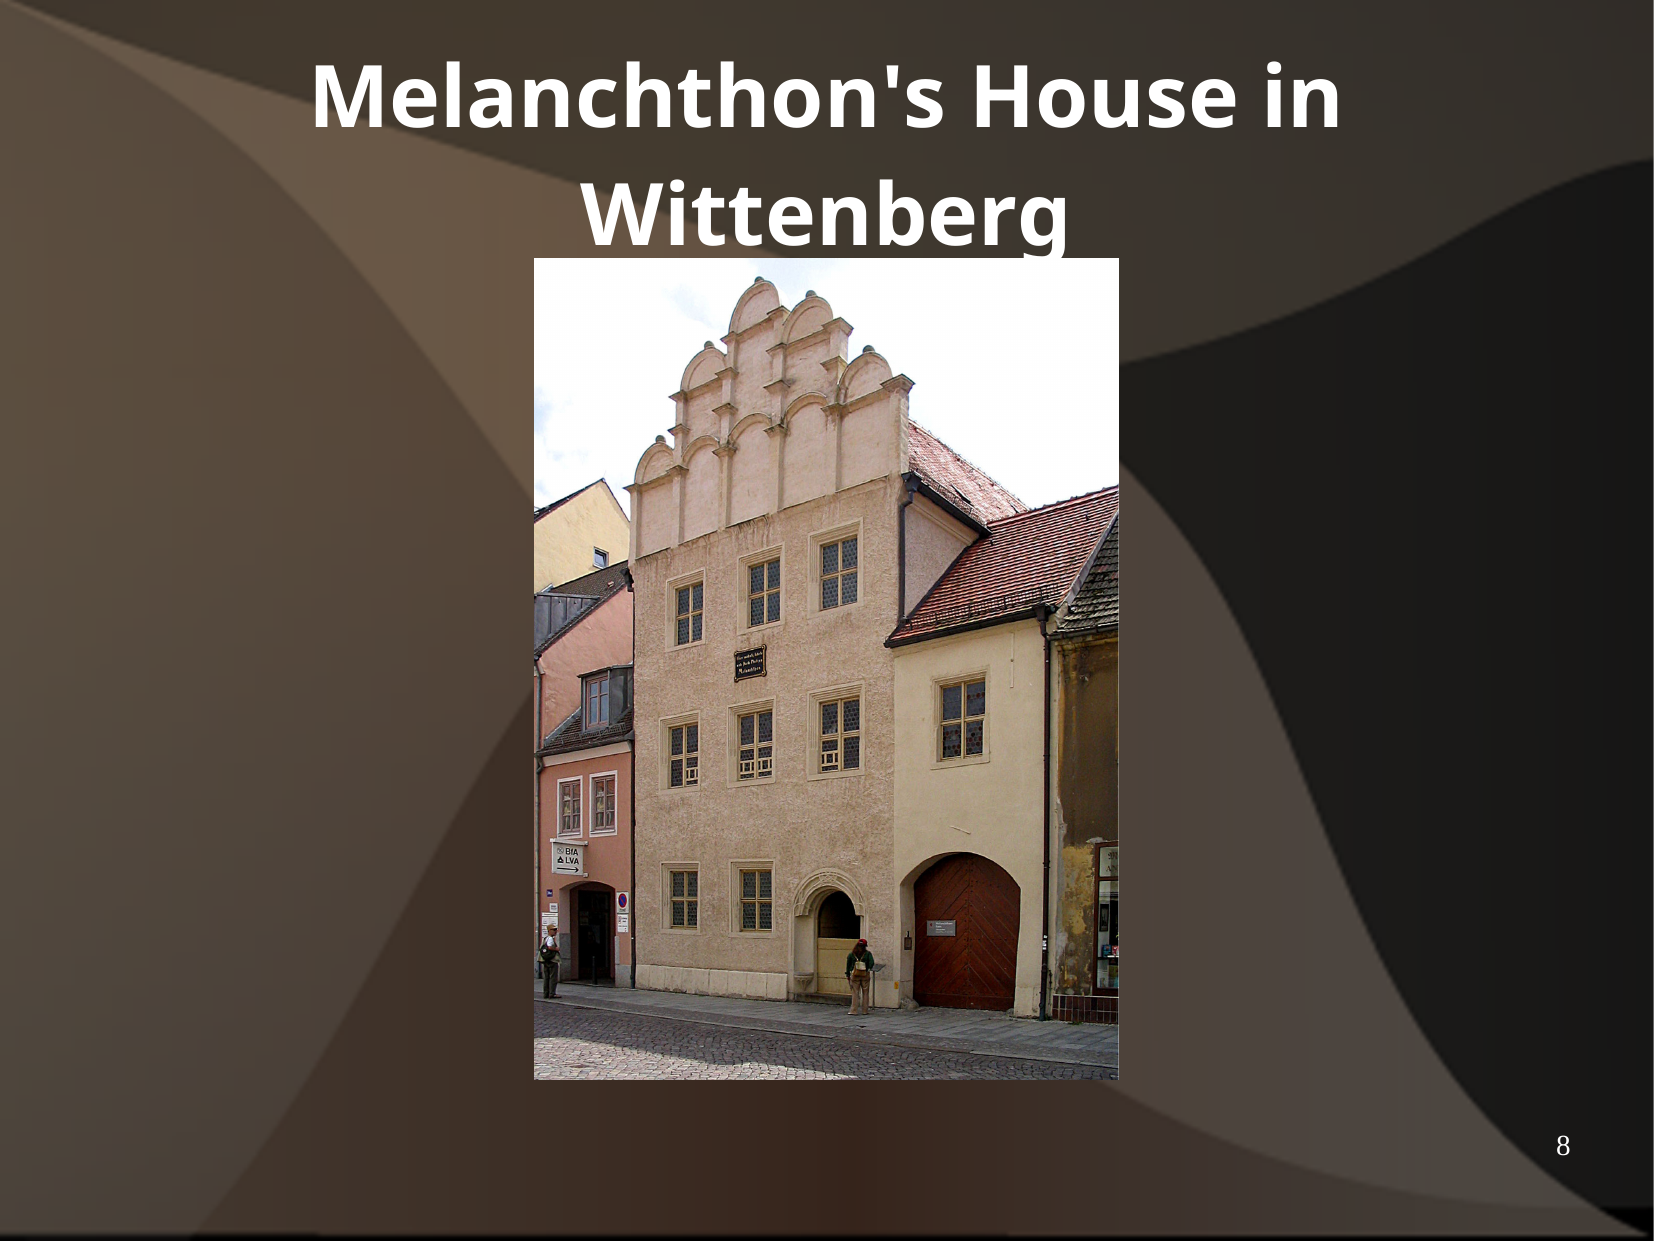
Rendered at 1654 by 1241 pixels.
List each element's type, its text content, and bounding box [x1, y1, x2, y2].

title Melanchthon's House in Wittenberg [82, 49, 1571, 257]
picture [0, 0, 1654, 1241]
